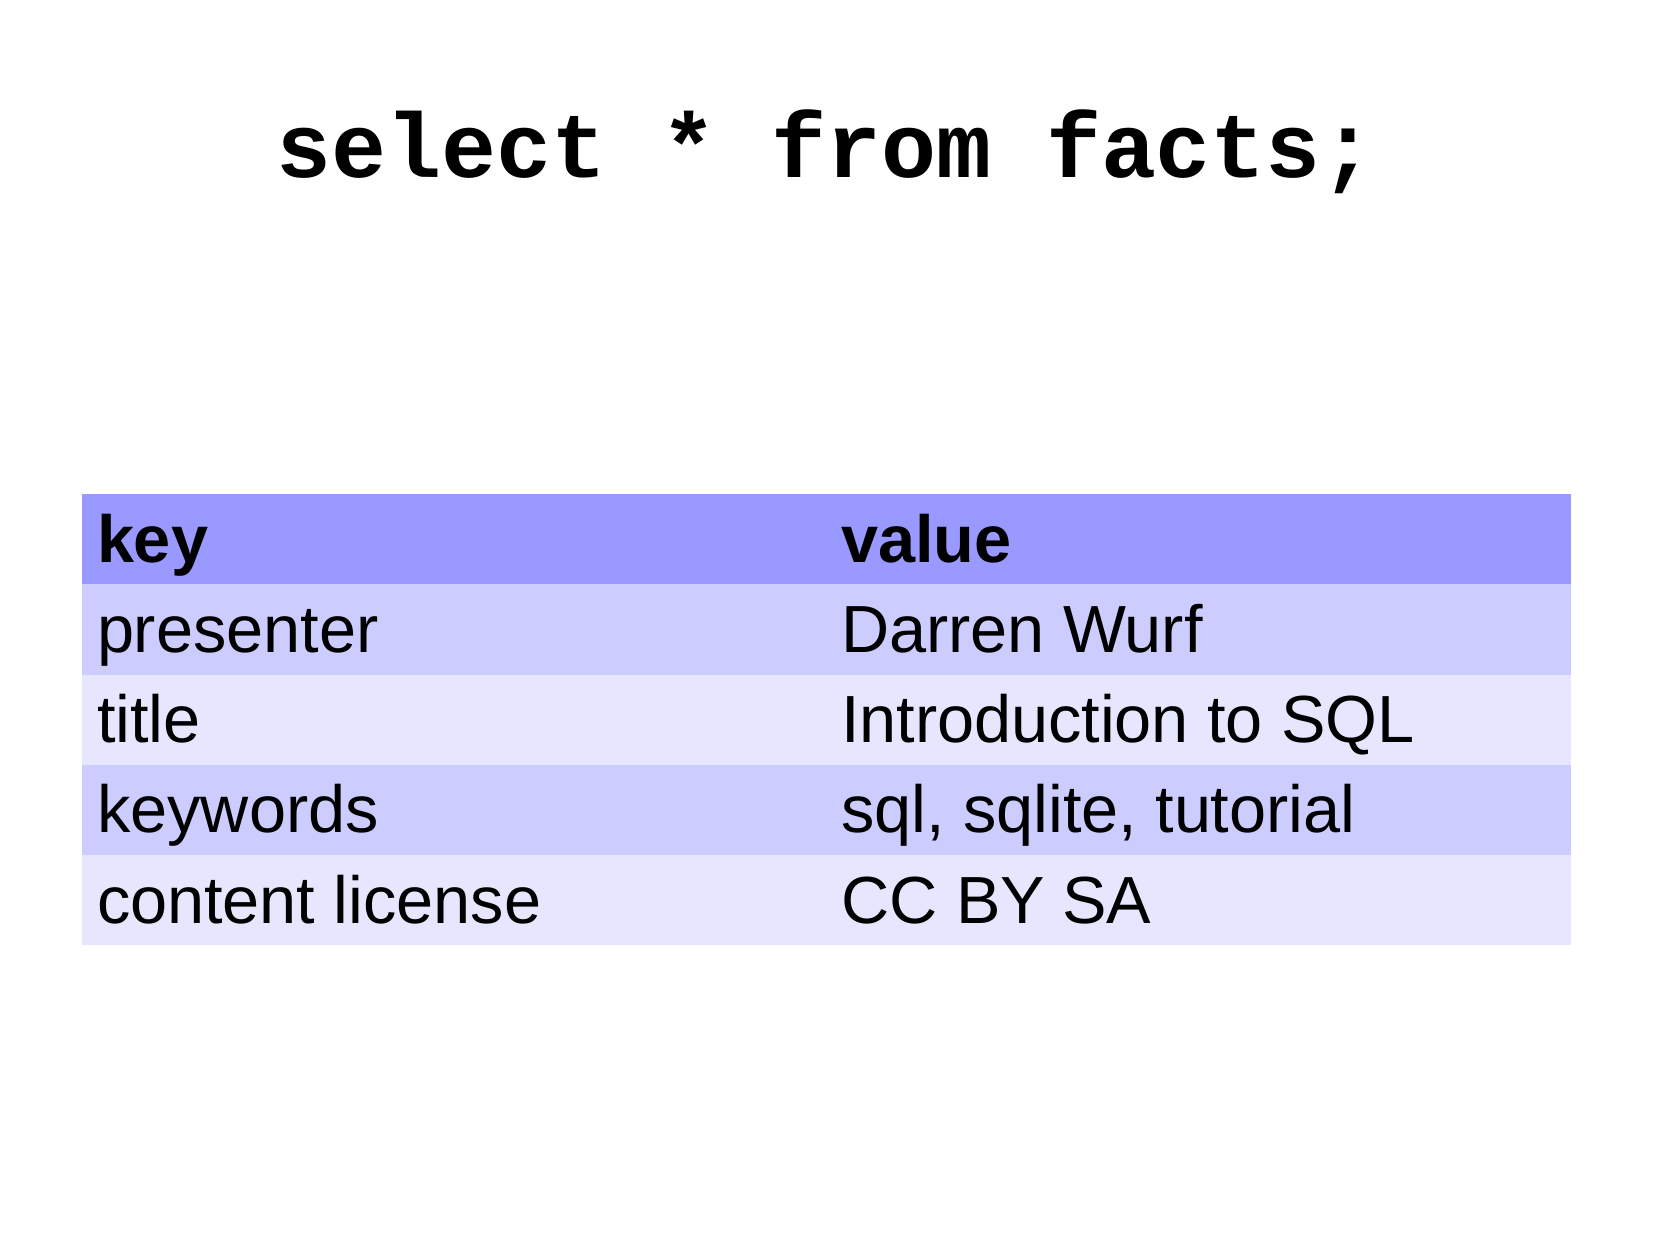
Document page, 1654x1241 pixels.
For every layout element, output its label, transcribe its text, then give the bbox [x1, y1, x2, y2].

table_cell presenter [82, 584, 826, 675]
table_cell title [82, 675, 826, 765]
table_cell Darren Wurf [826, 584, 1571, 675]
table_header value [826, 494, 1571, 584]
table_cell sql, sqlite, tutorial [826, 765, 1571, 855]
table_cell Introduction to SQL [826, 675, 1571, 765]
table_cell content license [82, 855, 826, 945]
table_cell keywords [82, 765, 826, 855]
table_header key [82, 494, 826, 584]
table_cell CC BY SA [826, 855, 1571, 945]
title select * from facts; [82, 49, 1571, 257]
